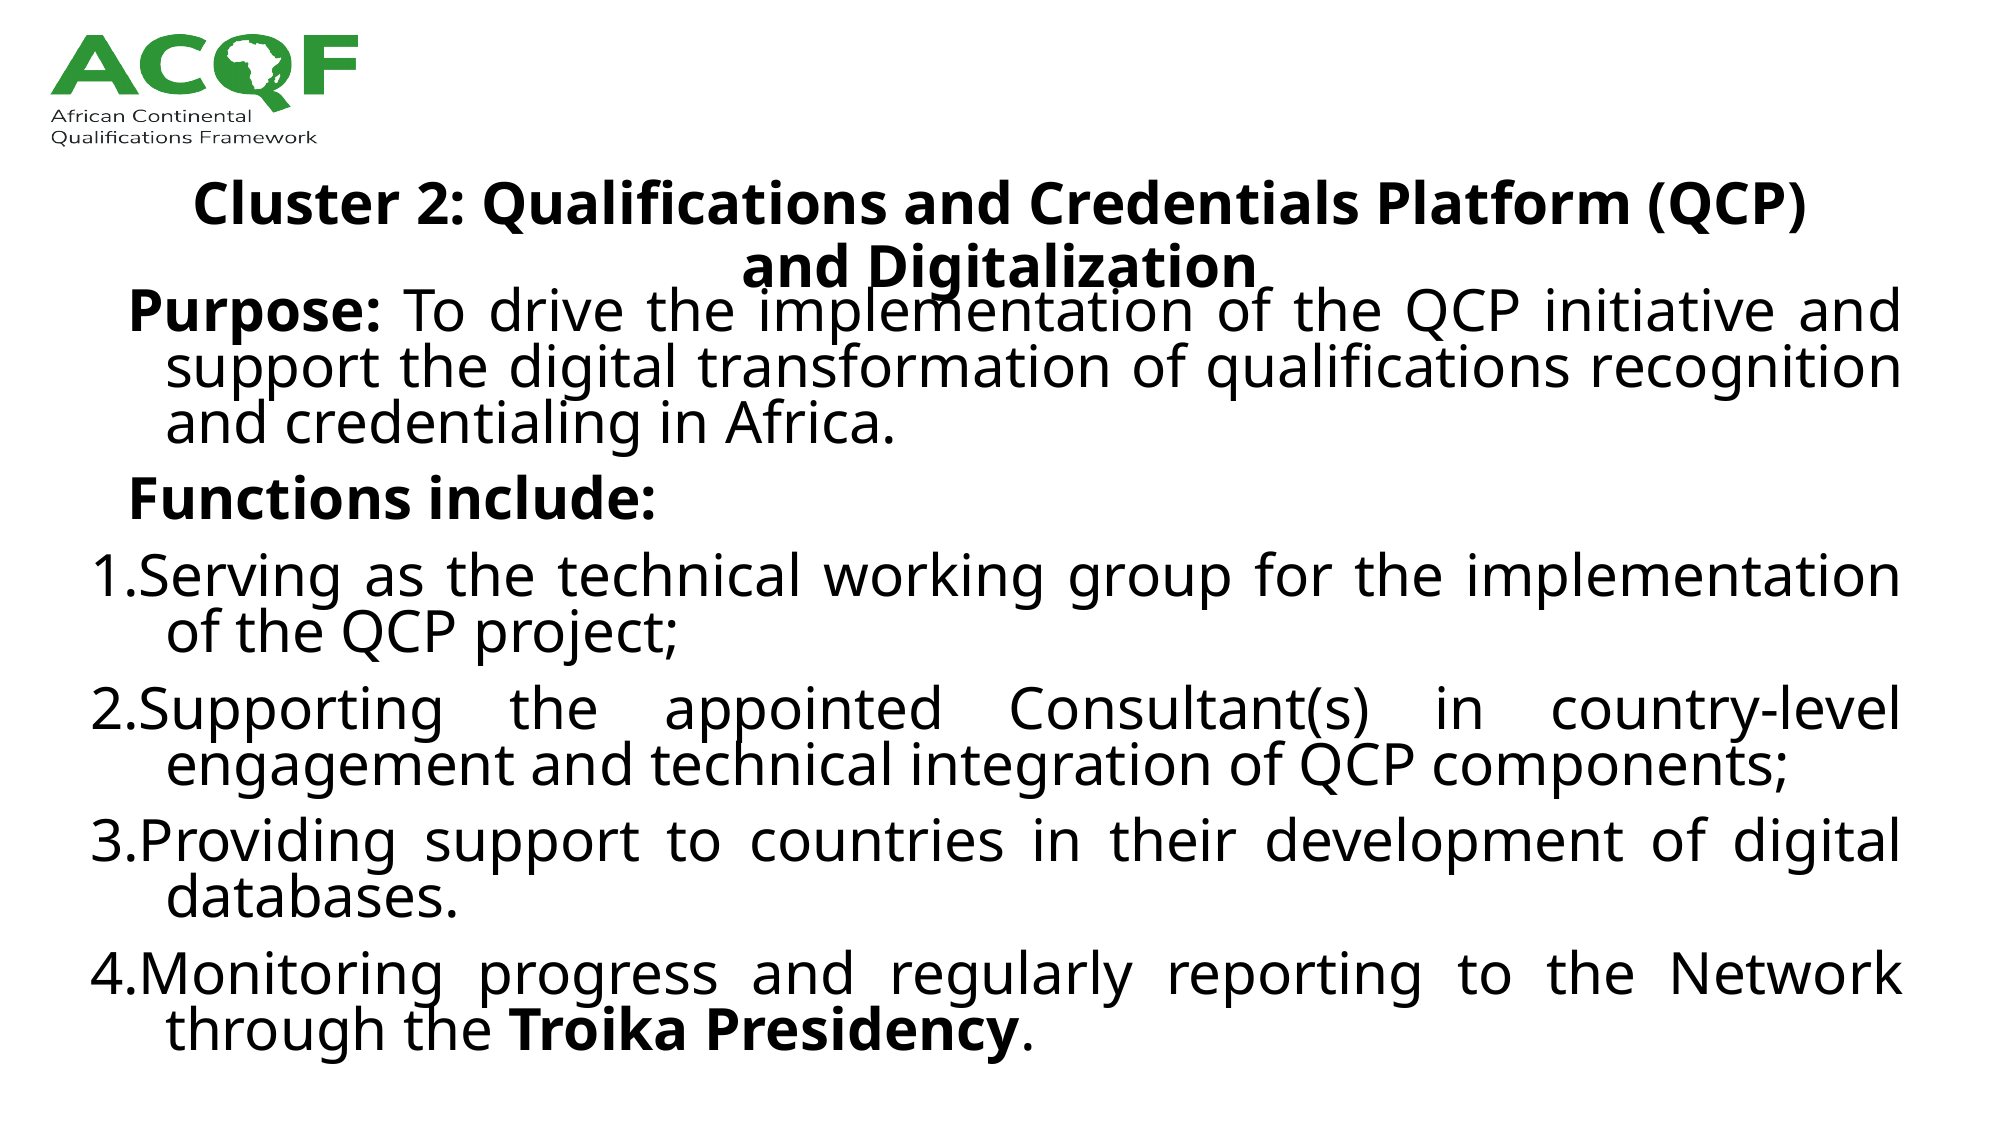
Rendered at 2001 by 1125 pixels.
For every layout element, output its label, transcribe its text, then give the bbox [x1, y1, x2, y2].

list Purpose: To drive the implementation of the QCP initiative and support the digital transformation of qualifications recognition and credentialing in Africa. Functions include: Serving as the technical working group for the implementation of the QCP project; Supporting the appointed Consultant(s) in country-level engagement and technical integration of QCP components; Providing support to countries in their development of digital databases. Monitoring progress and regularly reporting to the Network through the Troika Presidency. [75, 279, 1918, 1091]
title Cluster 2: Qualifications and Credentials Platform (QCP) and Digitalization [137, 167, 1863, 259]
picture [50, 34, 358, 147]
